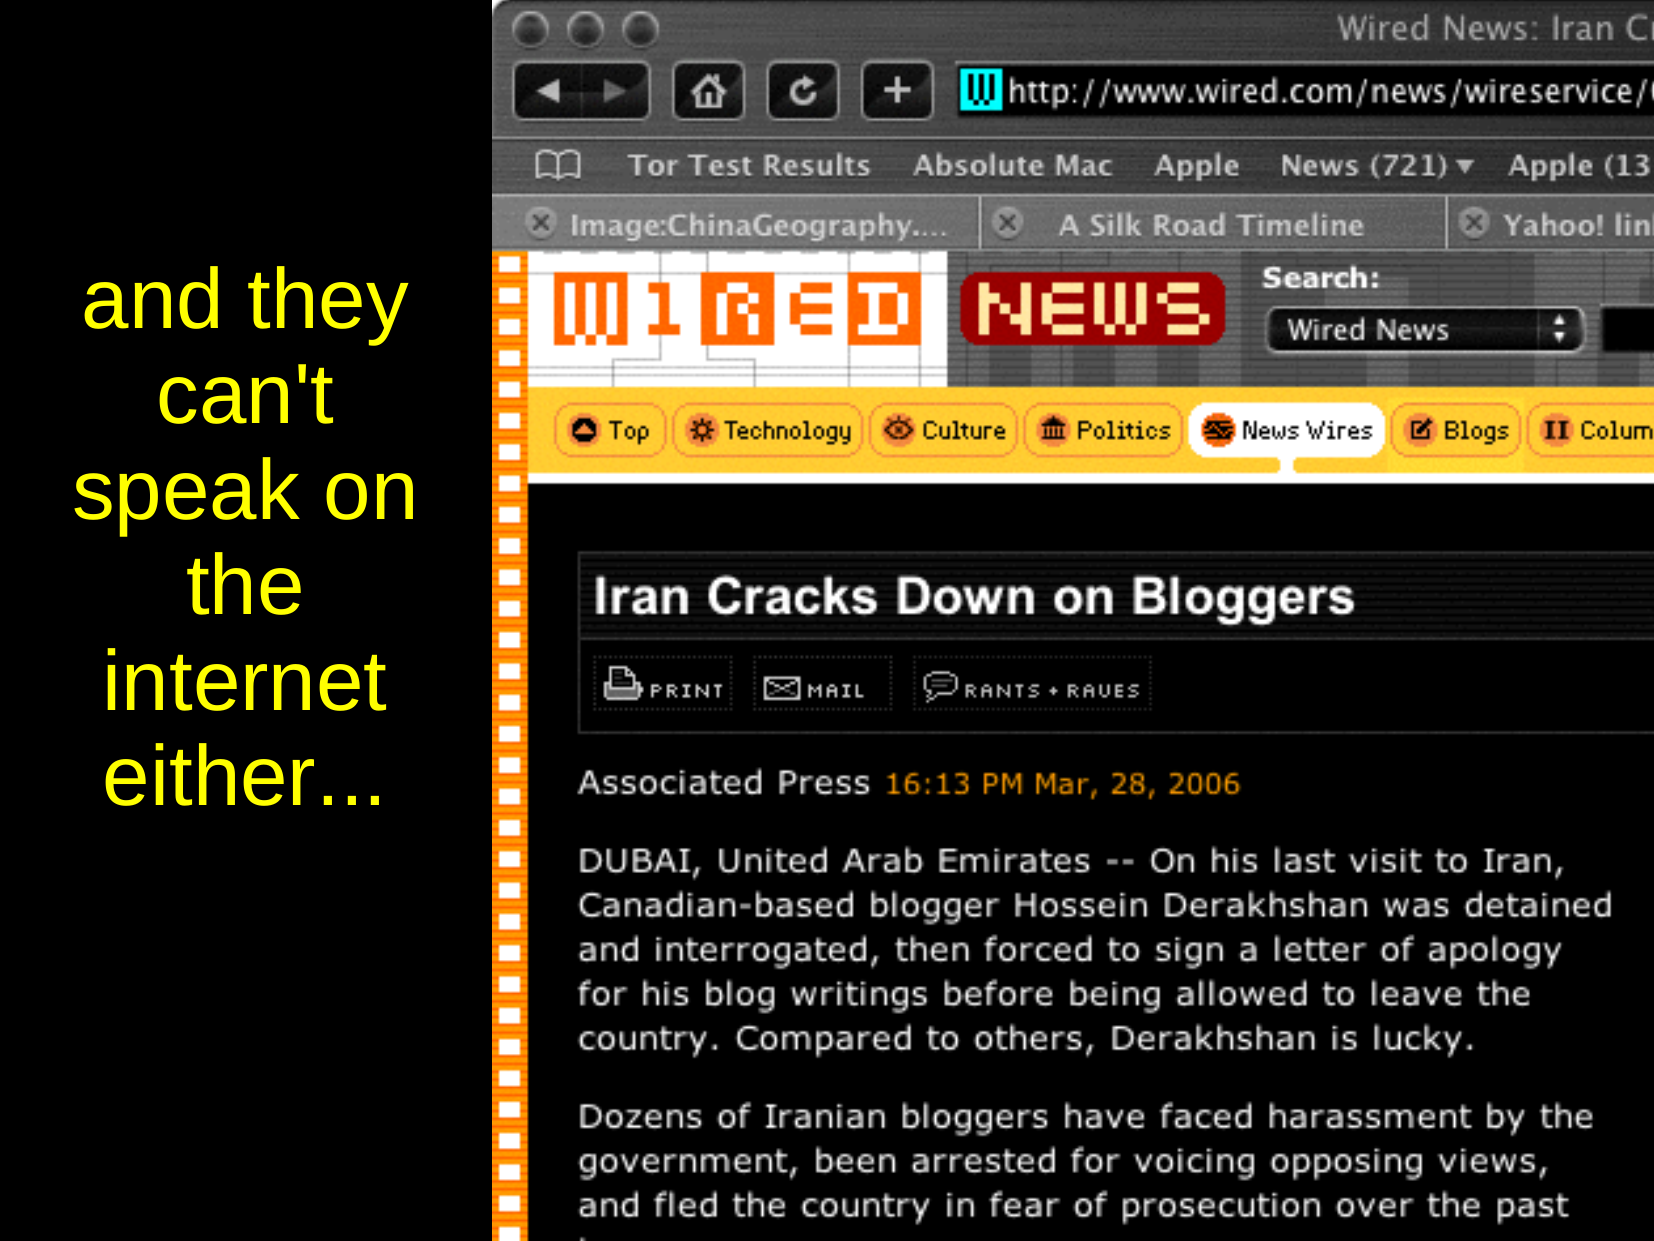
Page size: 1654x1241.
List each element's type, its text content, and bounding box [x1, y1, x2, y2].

picture [492, 0, 1654, 1241]
title and they can't speak on the internet either... [33, 191, 458, 884]
